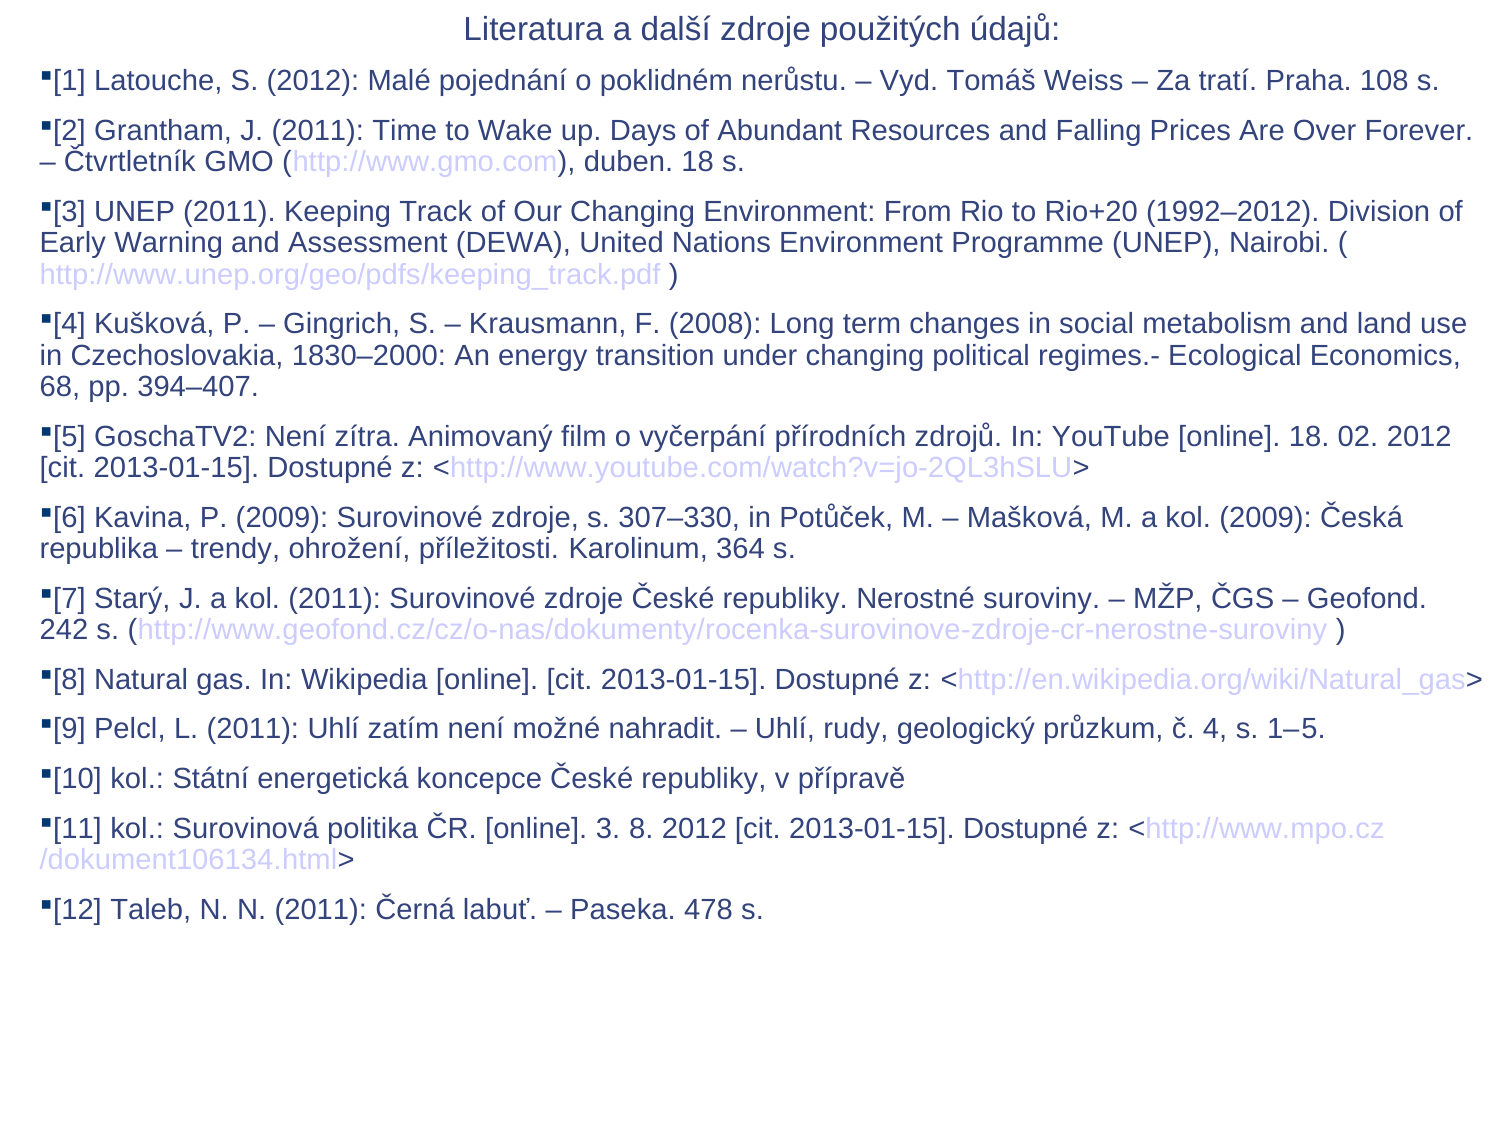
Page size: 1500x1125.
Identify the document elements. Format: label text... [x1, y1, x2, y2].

text_box Literatura a další zdroje použitých údajů: [1] Latouche, S. (2012): Malé pojednání o poklidném nerůstu. – Vyd. Tomáš Weiss – Za tratí. Praha. 108 s. [2] Grantham, J. (2011): Time to Wake up. Days of Abundant Resources and Falling Prices Are Over Forever. – Čtvrtletník GMO (http://www.gmo.com), duben. 18 s. [3] UNEP (2011). Keeping Track of Our Changing Environment: From Rio to Rio+20 (1992–2012). Division of Early Warning and Assessment (DEWA), United Nations Environment Programme (UNEP), Nairobi. (http://www.unep.org/geo/pdfs/keeping_track.pdf ) [4] Kušková, P. – Gingrich, S. – Krausmann, F. (2008): Long term changes in social metabolism and land use in Czechoslovakia, 1830–2000: An energy transition under changing political regimes.- Ecological Economics, 68, pp. 394–407. [5] GoschaTV2: Není zítra. Animovaný film o vyčerpání přírodních zdrojů. In: YouTube [online]. 18. 02. 2012 [cit. 2013-01-15]. Dostupné z: <http://www.youtube.com/watch?v=jo-2QL3hSLU> [6] Kavina, P. (2009): Surovinové zdroje, s. 307–330, in Potůček, M. – Mašková, M. a kol. (2009): Česká republika – trendy, ohrožení, příležitosti. Karolinum, 364 s. [7] Starý, J. a kol. (2011): Surovinové zdroje České republiky. Nerostné suroviny. – MŽP, ČGS – Geofond. 242 s. (http://www.geofond.cz/cz/o-nas/dokumenty/rocenka-surovinove-zdroje-cr-nerostne-suroviny ) [8] Natural gas. In: Wikipedia [online]. [cit. 2013-01-15]. Dostupné z: <http://en.wikipedia.org/wiki/Natural_gas> [9] Pelcl, L. (2011): Uhlí zatím není možné nahradit. – Uhlí, rudy, geologický průzkum, č. 4, s. 1–5. [10] kol.: Státní energetická koncepce České republiky, v přípravě [11] kol.: Surovinová politika ČR. [online]. 3. 8. 2012 [cit. 2013-01-15]. Dostupné z: <http://www.mpo.cz/dokument106134.html> [12] Taleb, N. N. (2011): Černá labuť. – Paseka. 478 s. [24, 0, 1500, 934]
